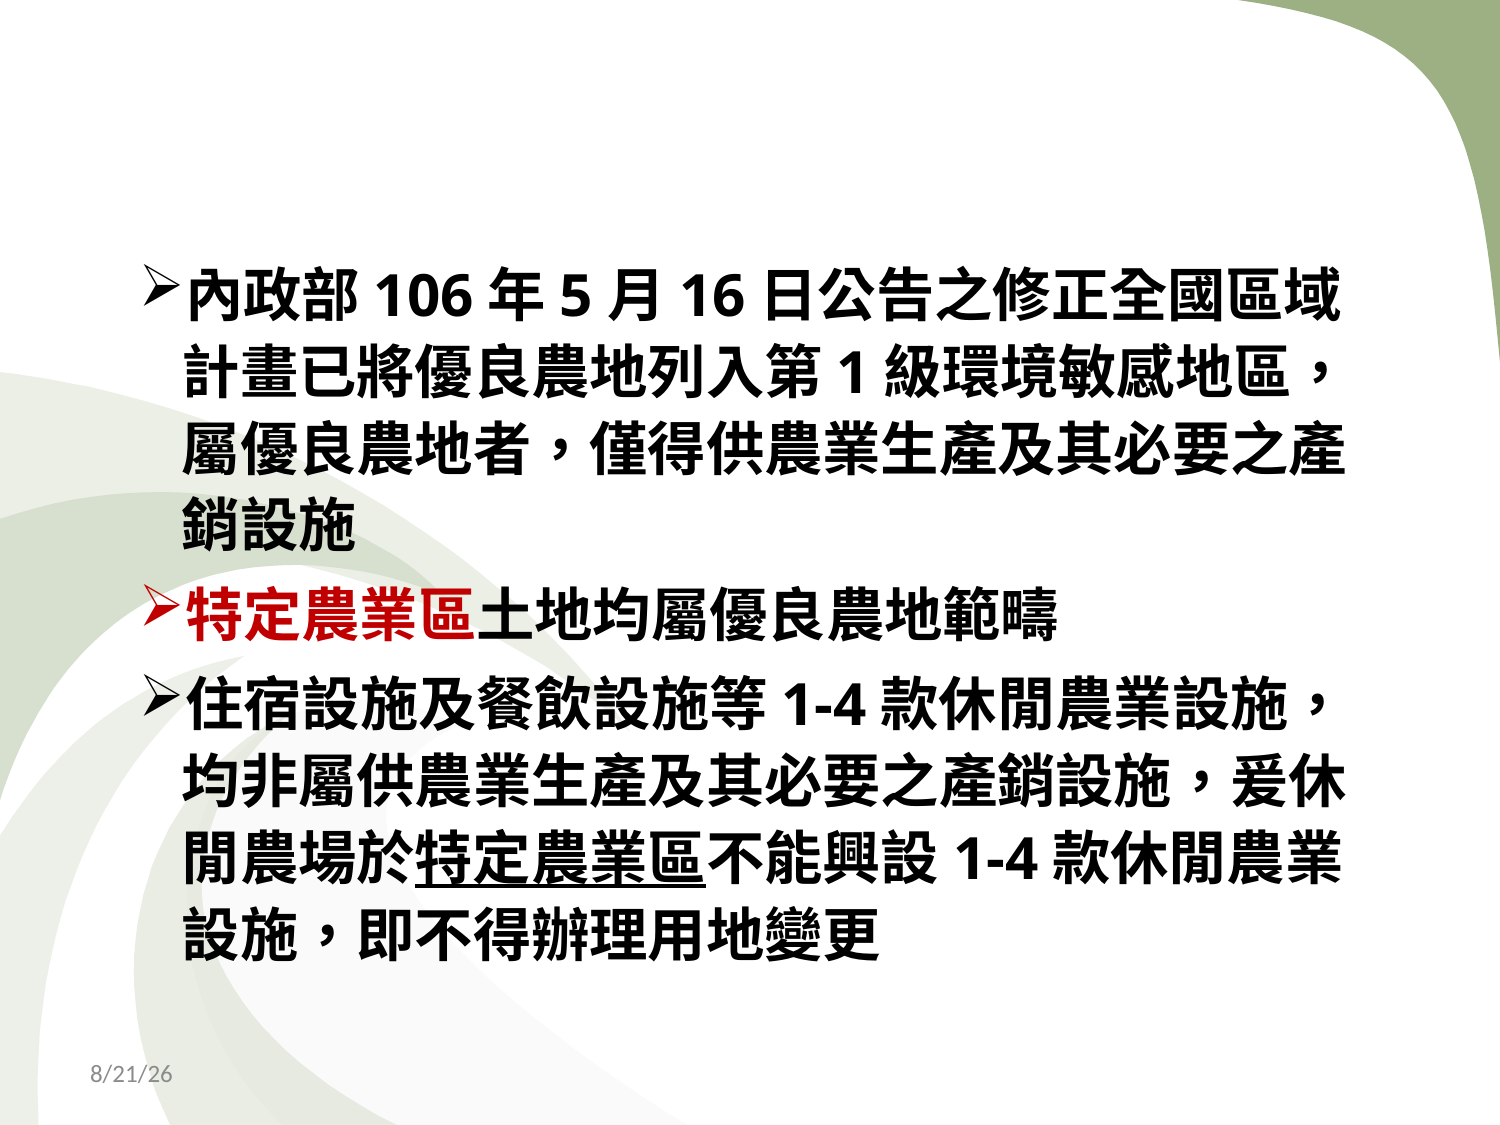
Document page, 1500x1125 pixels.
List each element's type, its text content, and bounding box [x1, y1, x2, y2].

slide_number 11/8/18 [75, 1042, 123, 1103]
text_box 內政部106年5月16日公告之修正全國區域計畫已將優良農地列入第1級環境敏感地區，屬優良農地者，僅得供農業生產及其必要之產銷設施 特定農業區土地均屬優良農地範疇 住宿設施及餐飲設施等1-4款休閒農業設施，均非屬供農業生產及其必要之產銷設施，爰休閒農場於特定農業區不能興設1-4款休閒農業設施，即不得辦理用地變更 [123, 243, 1402, 1125]
